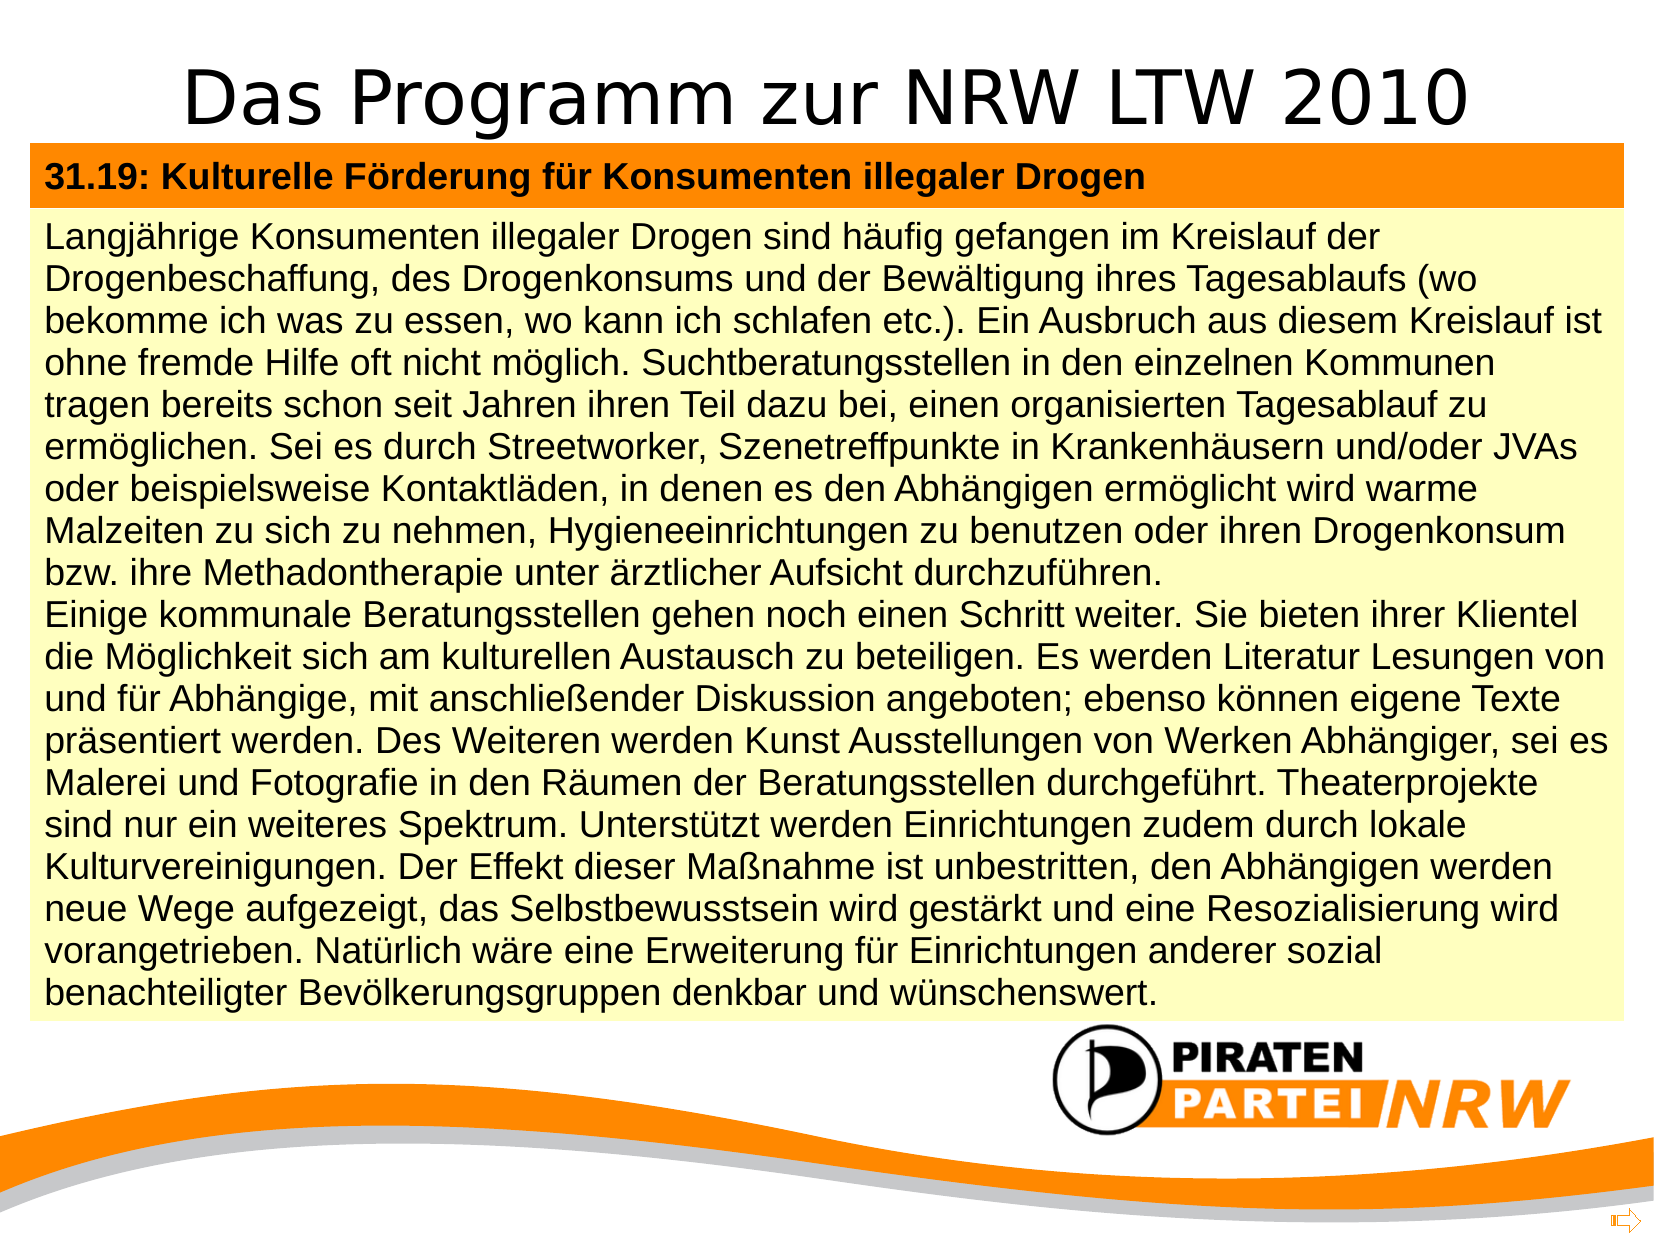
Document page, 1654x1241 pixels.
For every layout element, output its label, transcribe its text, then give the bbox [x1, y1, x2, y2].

picture [1045, 1022, 1579, 1140]
table_header 31.19: ﻿Kulturelle Förderung für Konsumenten illegaler Drogen [30, 143, 1624, 208]
table_cell Langjährige Konsumenten illegaler Drogen sind häufig gefangen im Kreislauf der Drogenbeschaffung, des Drogenkonsums und der Bewältigung ihres Tagesablaufs (wo bekomme ich was zu essen, wo kann ich schlafen etc.). Ein Ausbruch aus diesem Kreislauf ist ohne fremde Hilfe oft nicht möglich. Suchtberatungsstellen in den einzelnen Kommunen tragen bereits schon seit Jahren ihren Teil dazu bei, einen organisierten Tagesablauf zu ermöglichen. Sei es durch Streetworker, Szenetreffpunkte in Krankenhäusern und/oder JVAs oder beispielsweise Kontaktläden, in denen es den Abhängigen ermöglicht wird warme Malzeiten zu sich zu nehmen, Hygieneeinrichtungen zu benutzen oder ihren Drogenkonsum bzw. ihre Methadontherapie unter ärztlicher Aufsicht durchzuführen. Einige kommunale Beratungsstellen gehen noch einen Schritt weiter. Sie bieten ihrer Klientel die Möglichkeit sich am kulturellen Austausch zu beteiligen. Es werden Literatur Lesungen von und für Abhängige, mit anschließender Diskussion angeboten; ebenso können eigene Texte präsentiert werden. Des Weiteren werden Kunst Ausstellungen von Werken Abhängiger, sei es Malerei und Fotografie in den Räumen der Beratungsstellen durchgeführt. Theaterprojekte sind nur ein weiteres Spektrum. Unterstützt werden Einrichtungen zudem durch lokale Kulturvereinigungen. Der Effekt dieser Maßnahme ist unbestritten, den Abhängigen werden neue Wege aufgezeigt, das Selbstbewusstsein wird gestärkt und eine Resozialisierung wird vorangetrieben. Natürlich wäre eine Erweiterung für Einrichtungen anderer sozial benachteiligter Bevölkerungsgruppen denkbar und wünschenswert. [30, 209, 1624, 1021]
title Das Programm zur NRW LTW 2010 [82, 54, 1571, 142]
